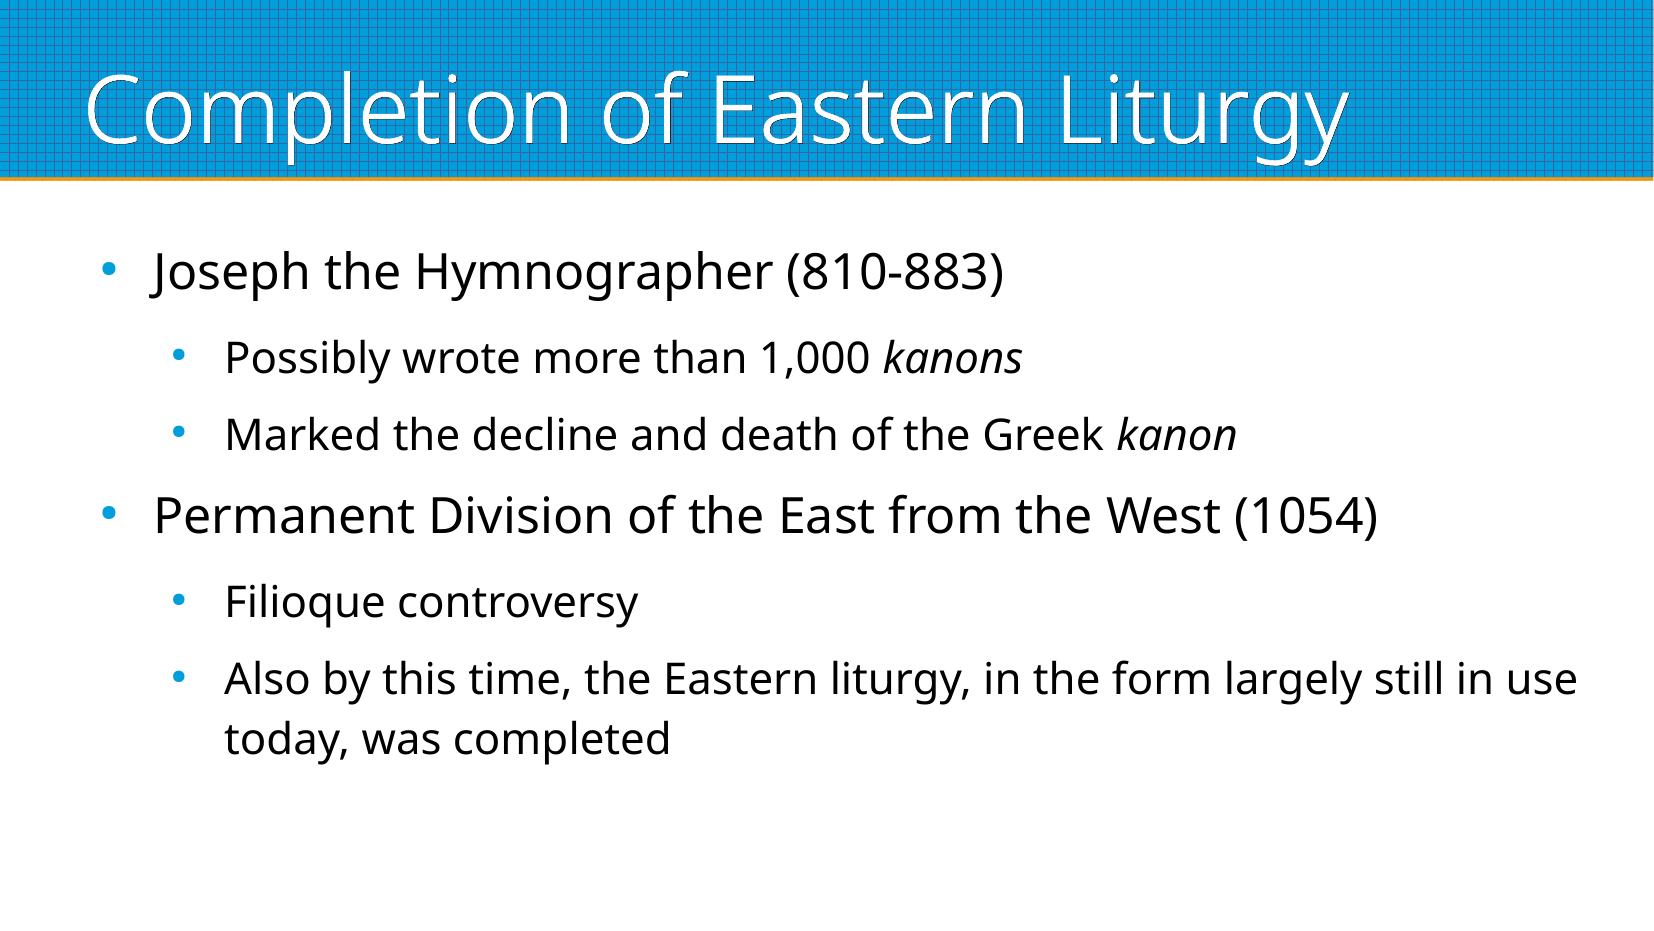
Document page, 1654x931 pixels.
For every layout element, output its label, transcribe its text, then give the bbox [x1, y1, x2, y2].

title Completion of Eastern Liturgy [82, 14, 1571, 171]
list Joseph the Hymnographer (810-883) Possibly wrote more than 1,000 kanons Marked the decline and death of the Greek kanon Permanent Division of the East from the West (1054) Filioque controversy Also by this time, the Eastern liturgy, in the form largely still in use today, was completed [82, 236, 1613, 863]
